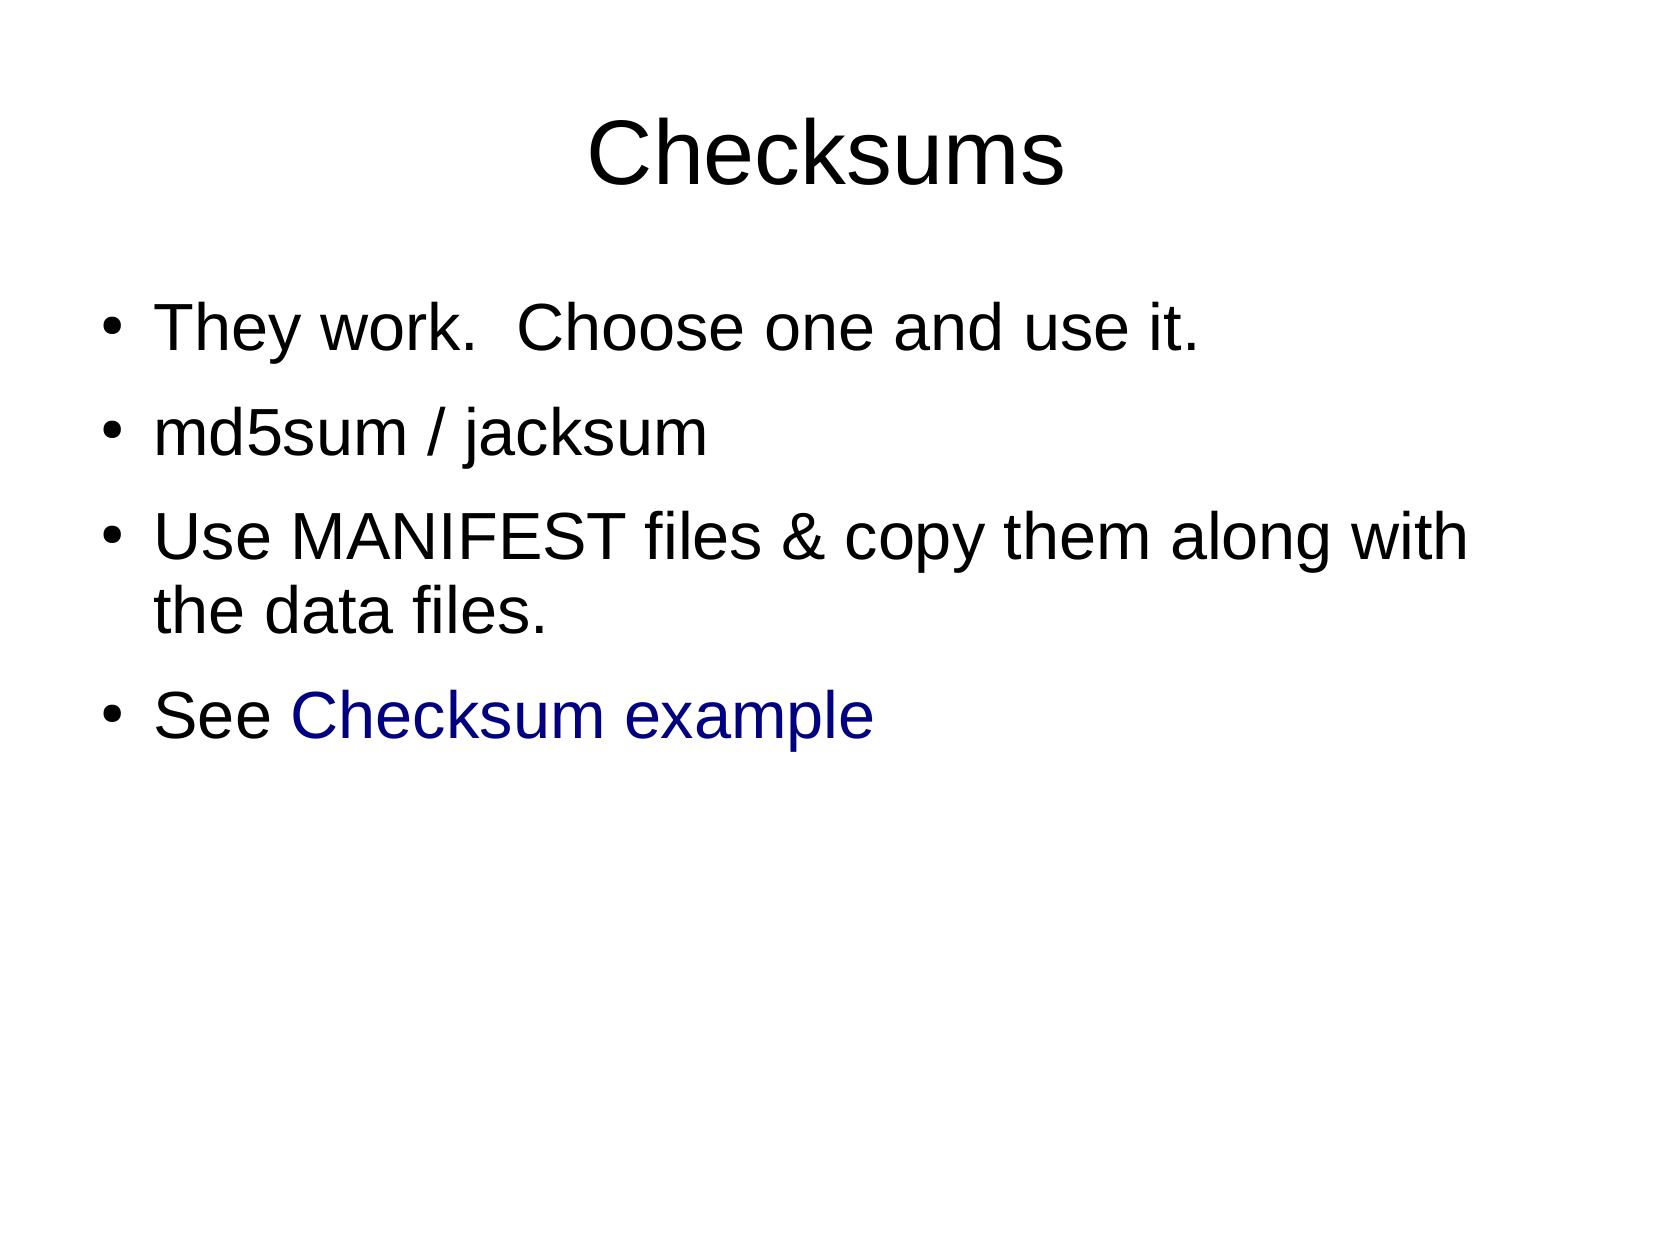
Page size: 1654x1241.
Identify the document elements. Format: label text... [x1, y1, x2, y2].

title Checksums [82, 49, 1571, 257]
list They work. Choose one and use it. md5sum / jacksum Use MANIFEST files & copy them along with the data files. See Checksum example [82, 290, 1538, 1010]
